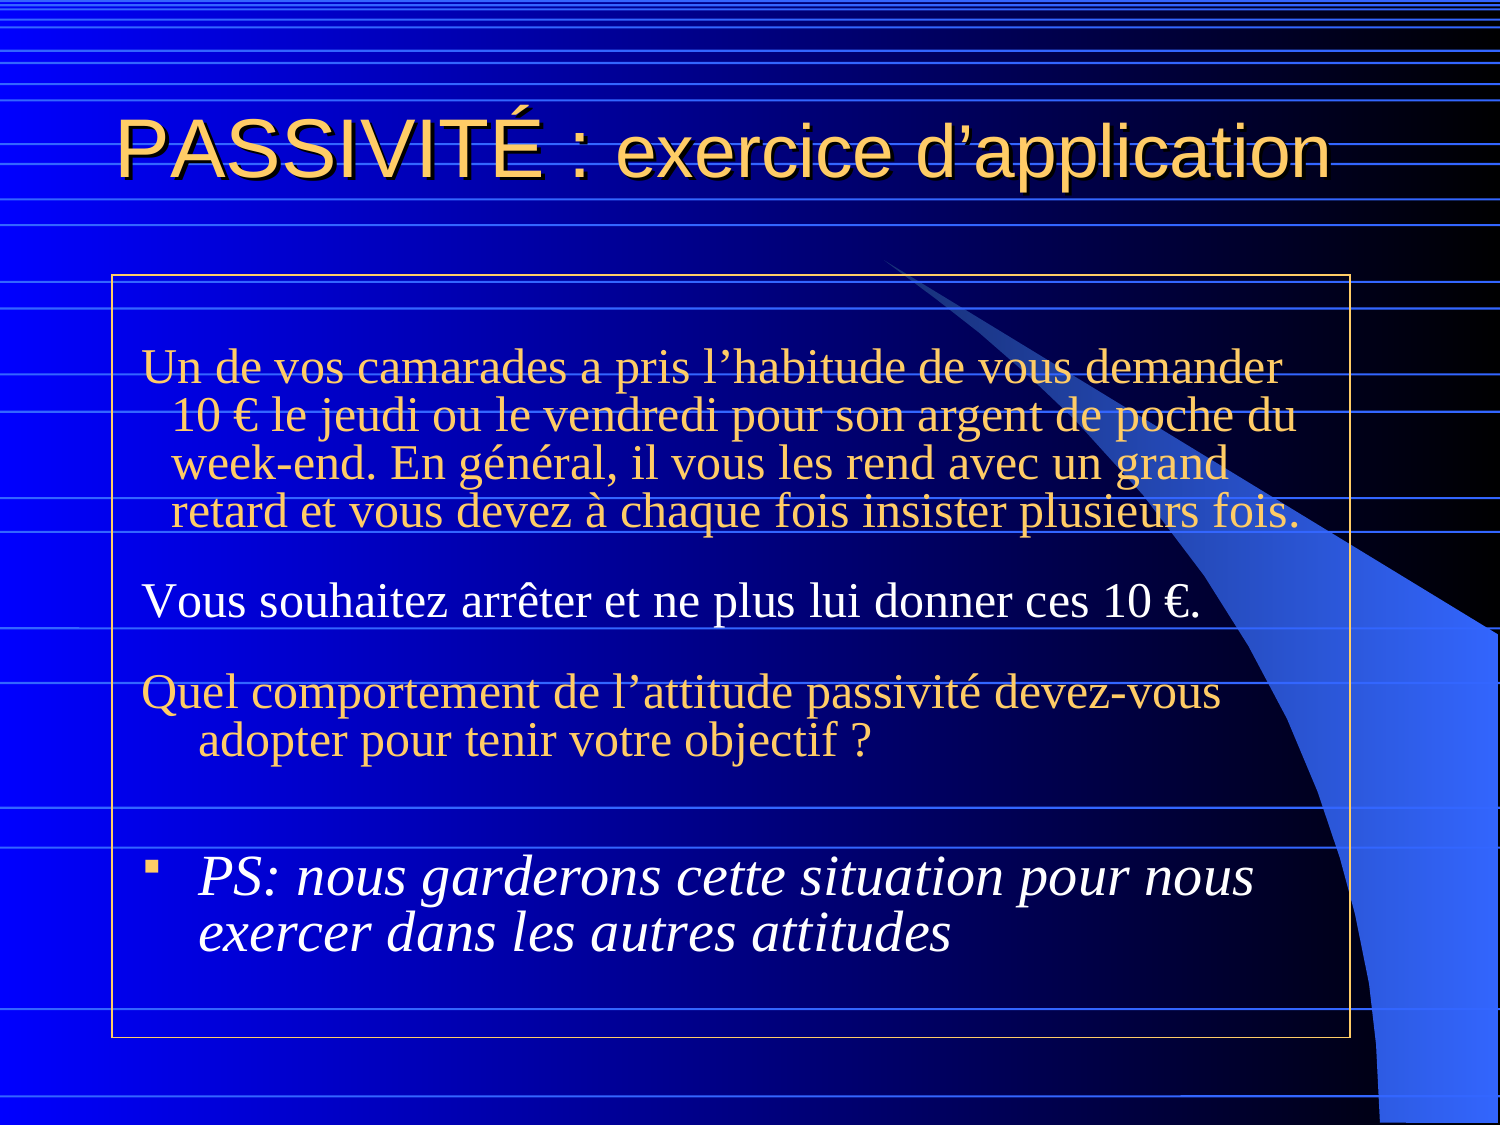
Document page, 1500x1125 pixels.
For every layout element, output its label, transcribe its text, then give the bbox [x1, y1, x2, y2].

title PASSIVITÉ : exercice d’application [99, 49, 1426, 238]
list Un de vos camarades a pris l’habitude de vous demander 10 € le jeudi ou le vendredi pour son argent de poche du week-end. En général, il vous les rend avec un grand retard et vous devez à chaque fois insister plusieurs fois. Vous souhaitez arrêter et ne plus lui donner ces 10 €. Quel comportement de l’attitude passivité devez-vous adopter pour tenir votre objectif ? PS: nous garderons cette situation pour nous exercer dans les autres attitudes [111, 274, 1351, 1038]
